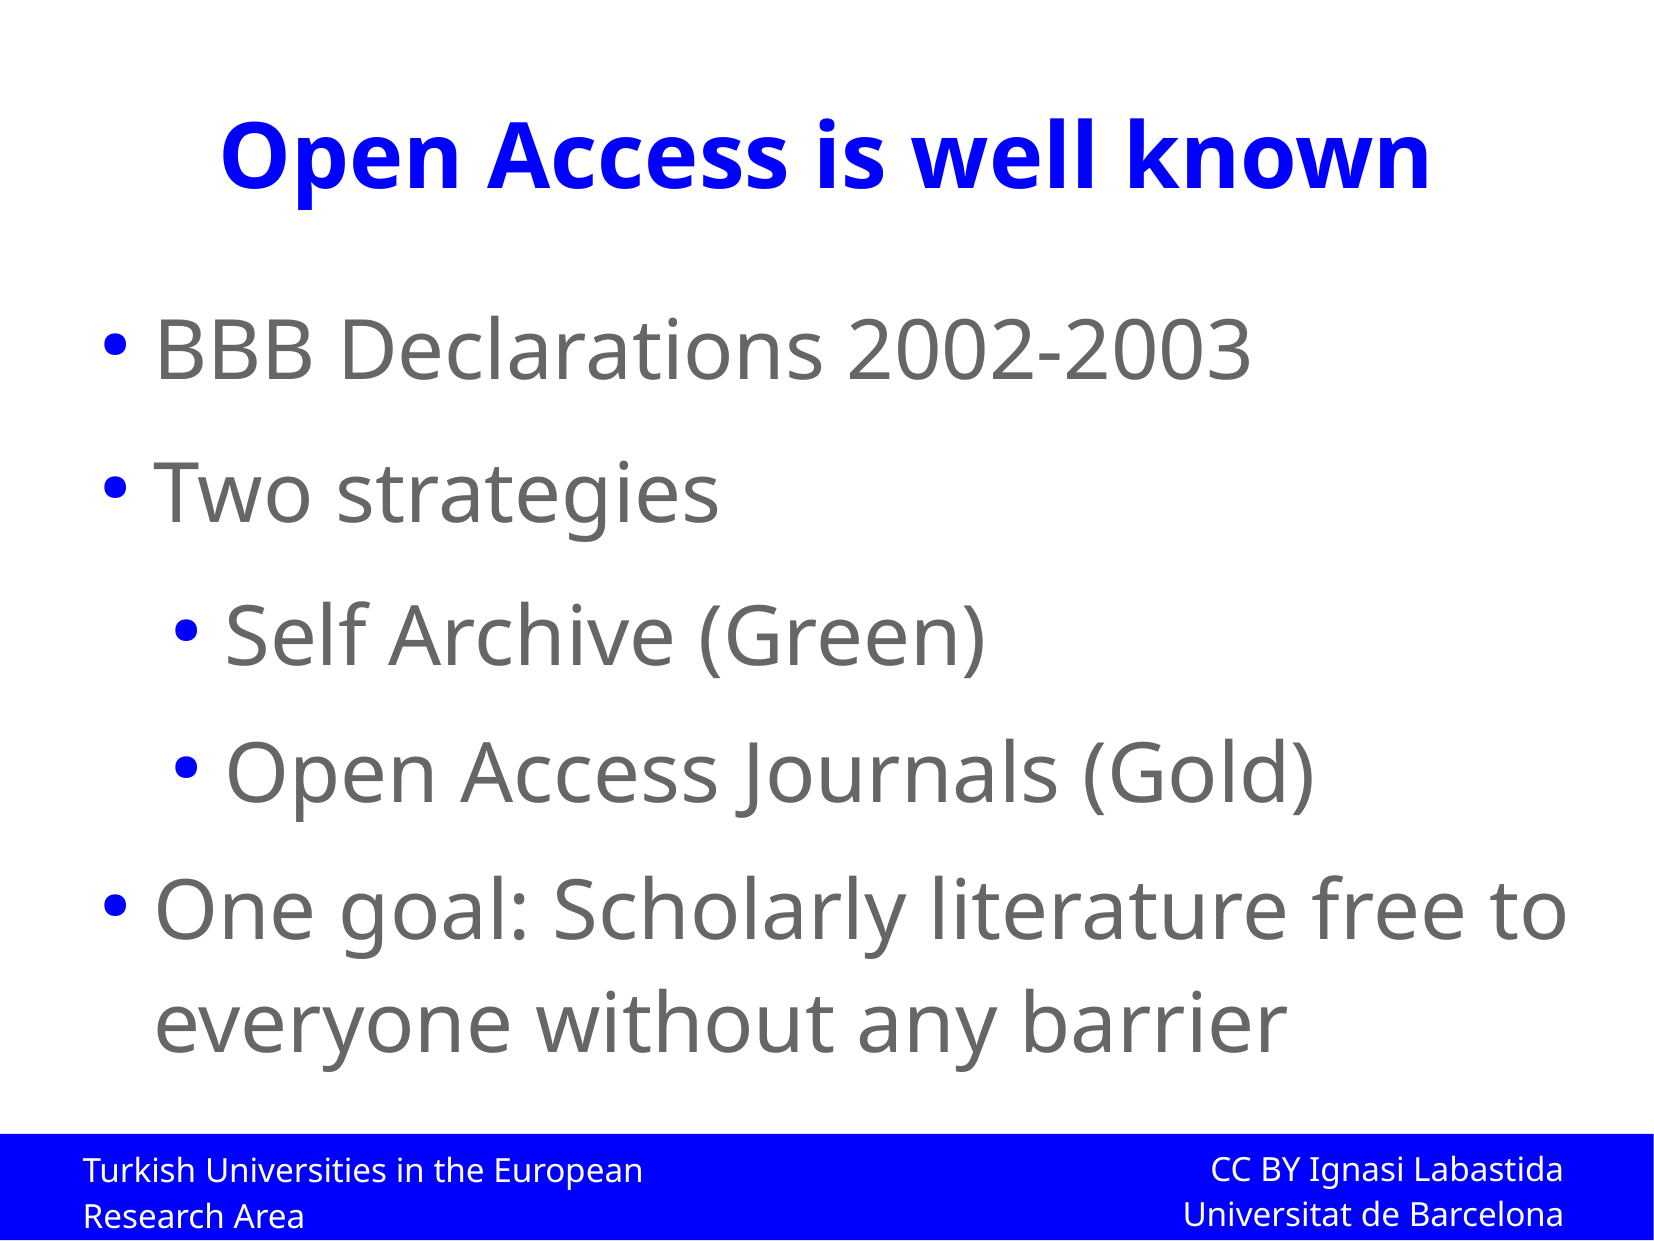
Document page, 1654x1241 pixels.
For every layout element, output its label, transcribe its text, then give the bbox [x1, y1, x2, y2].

list BBB Declarations 2002-2003 Two strategies Self Archive (Green) Open Access Journals (Gold) One goal: Scholarly literature free to everyone without any barrier [82, 290, 1571, 1109]
title Open Access is well known [82, 49, 1571, 257]
